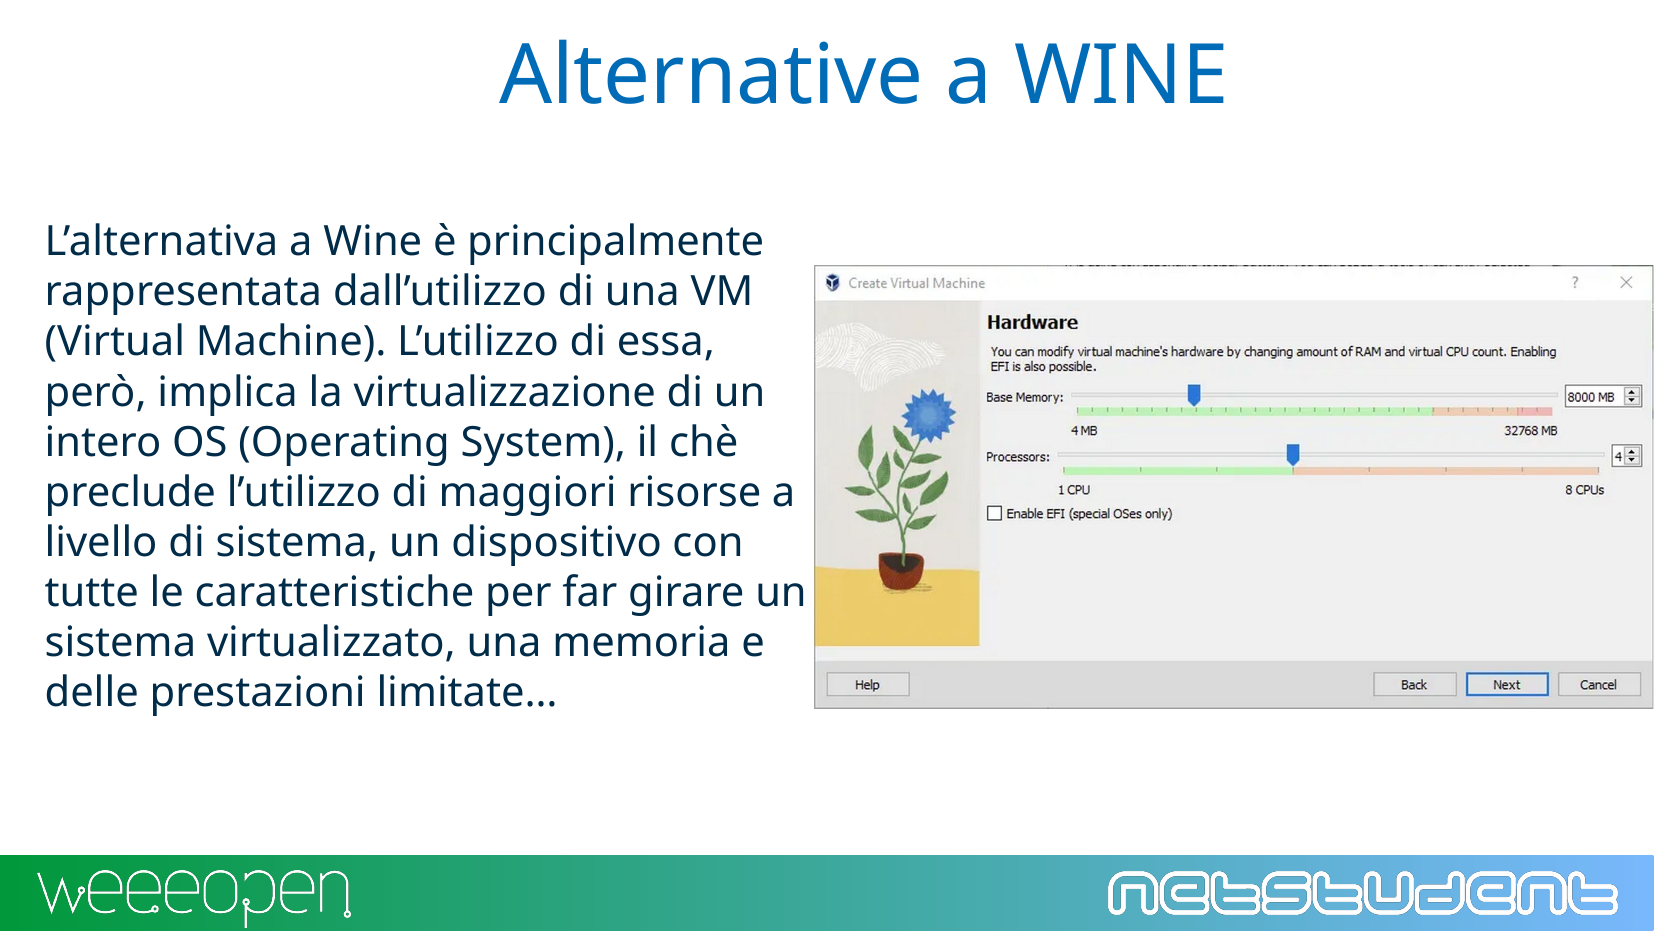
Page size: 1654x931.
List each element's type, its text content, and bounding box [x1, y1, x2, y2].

title Alternative a WINE [35, 24, 1620, 205]
picture [814, 265, 1654, 709]
picture [37, 870, 351, 928]
list L’alternativa a Wine è principalmente rappresentata dall’utilizzo di una VM (Virtual Machine). L’utilizzo di essa, però, implica la virtualizzazione di un intero OS (Operating System), il chè preclude l’utilizzo di maggiori risorse a livello di sistema, un dispositivo con tutte le caratteristiche per far girare un sistema virtualizzato, una memoria e delle prestazioni limitate… [29, 206, 827, 768]
picture [1108, 871, 1618, 915]
